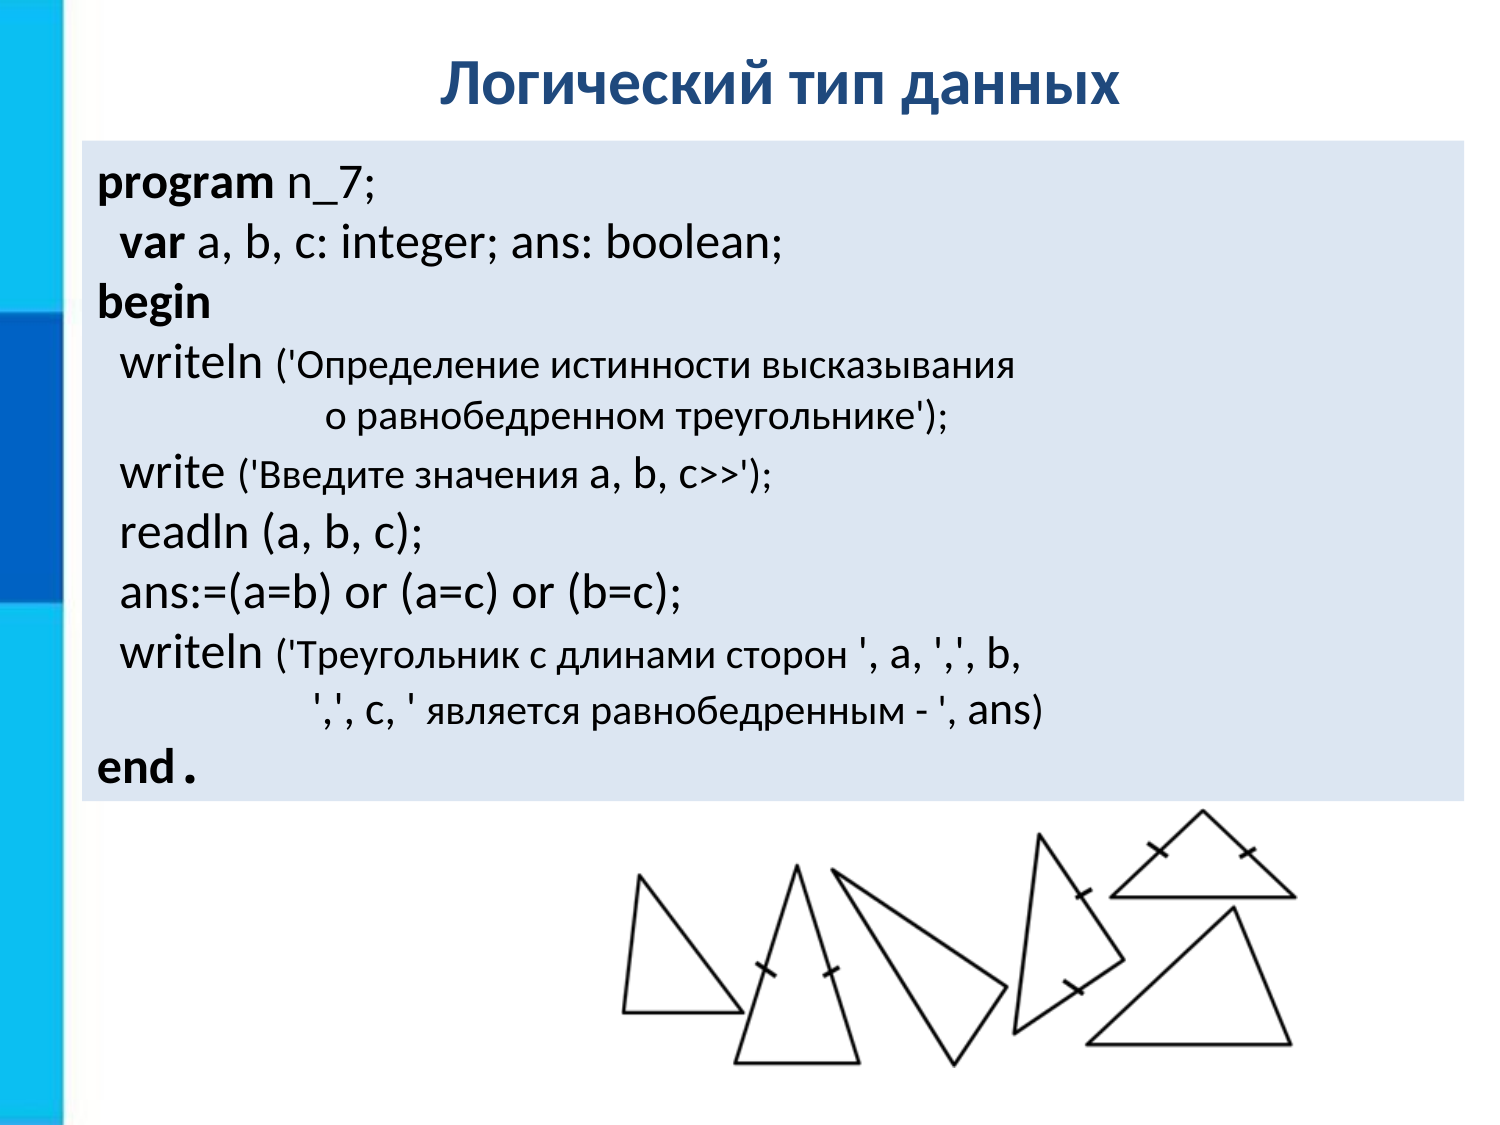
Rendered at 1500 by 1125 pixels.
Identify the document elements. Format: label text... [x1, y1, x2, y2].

text_box program n_7; var a, b, c: integer; ans: boolean; begin writeln ('Определение истинности высказывания о равнобедренном треугольнике'); write ('Введите значения a, b, c>>'); readln (a, b, c); ans:=(a=b) or (a=c) or (b=c); writeln ('Треугольник с длинами сторон ', a, ',', b, ',', c, ' является равнобедренным - ', ans) end. [82, 140, 1465, 802]
text_box Логический тип данных [135, 31, 1425, 126]
picture [0, 0, 1500, 1125]
